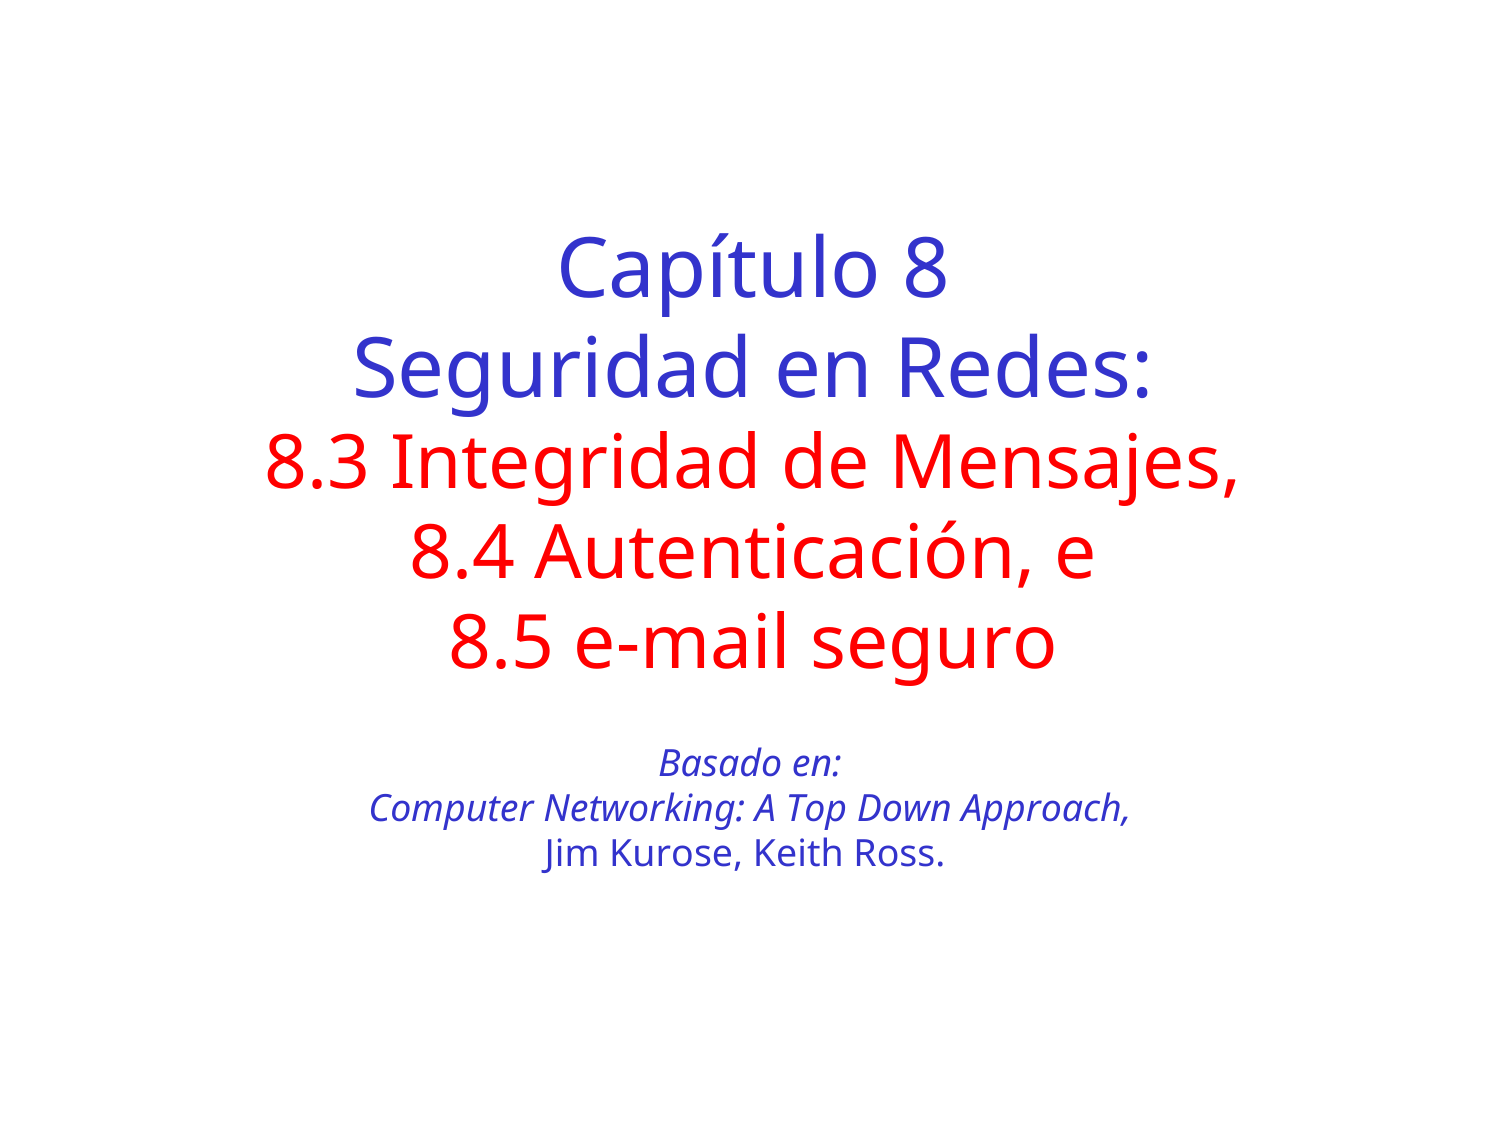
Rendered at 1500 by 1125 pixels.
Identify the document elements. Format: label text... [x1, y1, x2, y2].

text_box Capítulo 8 Seguridad en Redes: 8.3 Integridad de Mensajes, 8.4 Autenticación, e 8.5 e-mail seguro [213, 213, 1293, 685]
text_box Basado en: Computer Networking: A Top Down Approach, Jim Kurose, Keith Ross. [256, 571, 1244, 1042]
